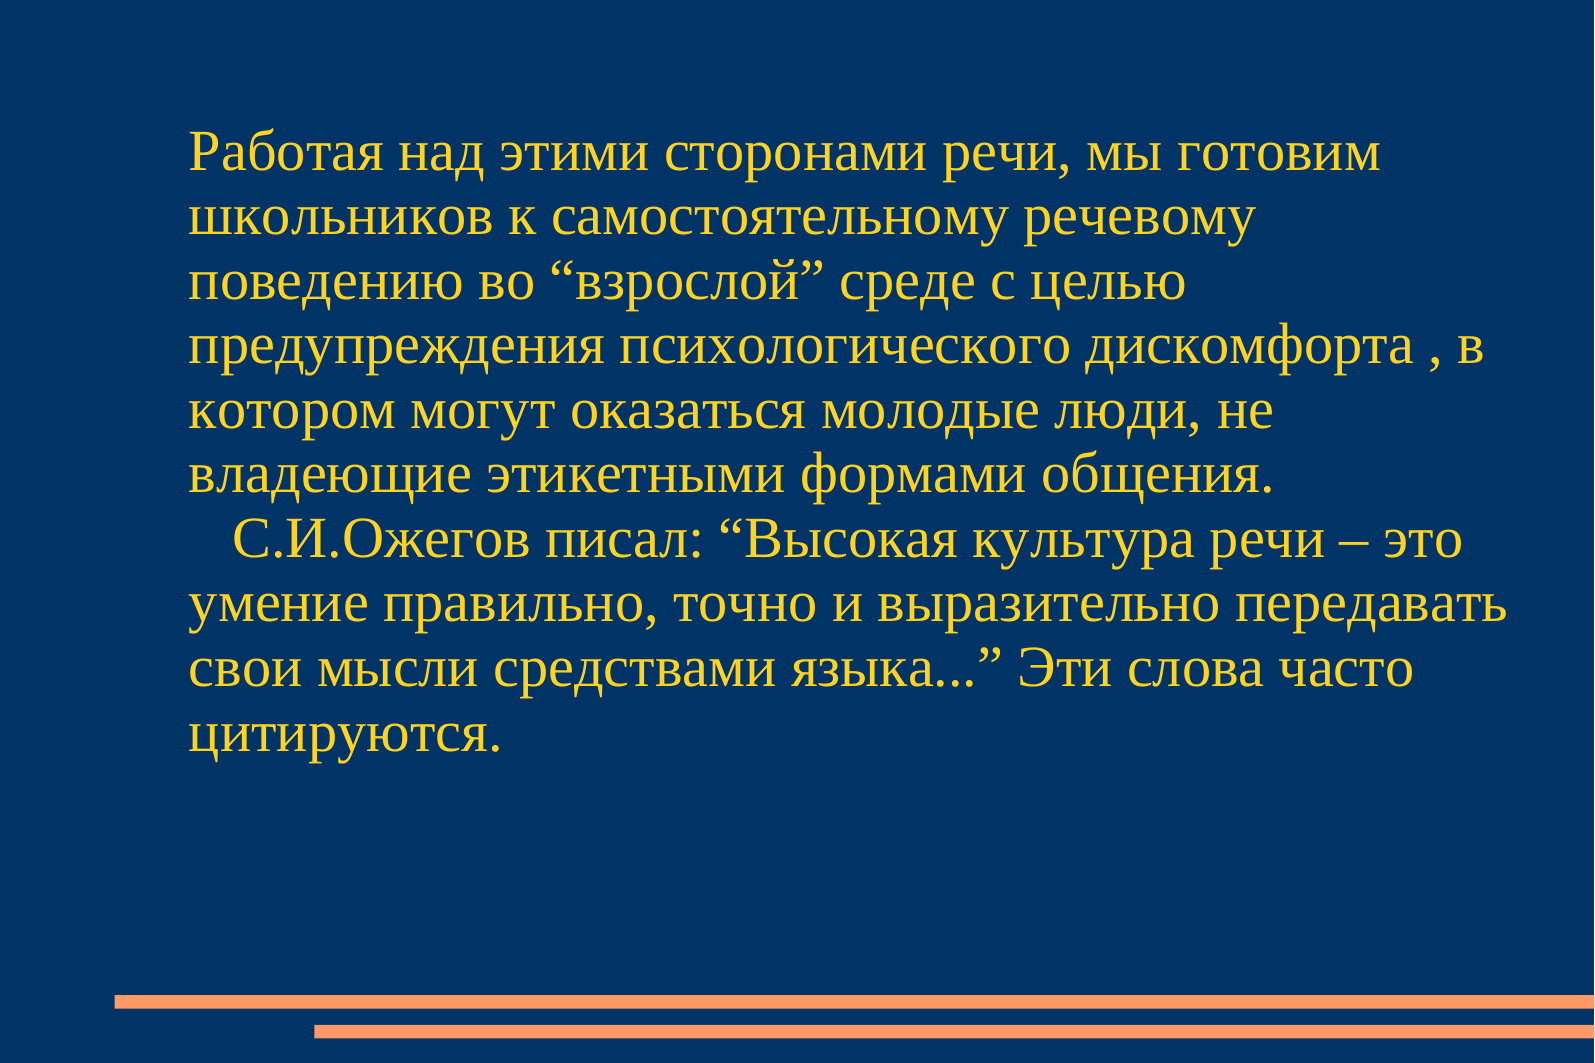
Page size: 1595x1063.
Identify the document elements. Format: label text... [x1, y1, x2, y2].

list Работая над этими сторонами речи, мы готовим школьников к самостоятельному речевому поведению во “взрослой” среде с целью предупреждения психологического дискомфорта , в котором могут оказаться молодые люди, не владеющие этикетными формами общения. С.И.Ожегов писал: “Высокая культура речи – это умение правильно, точно и выразительно передавать свои мысли средствами языка...” Эти слова часто цитируются. [118, 118, 1519, 995]
